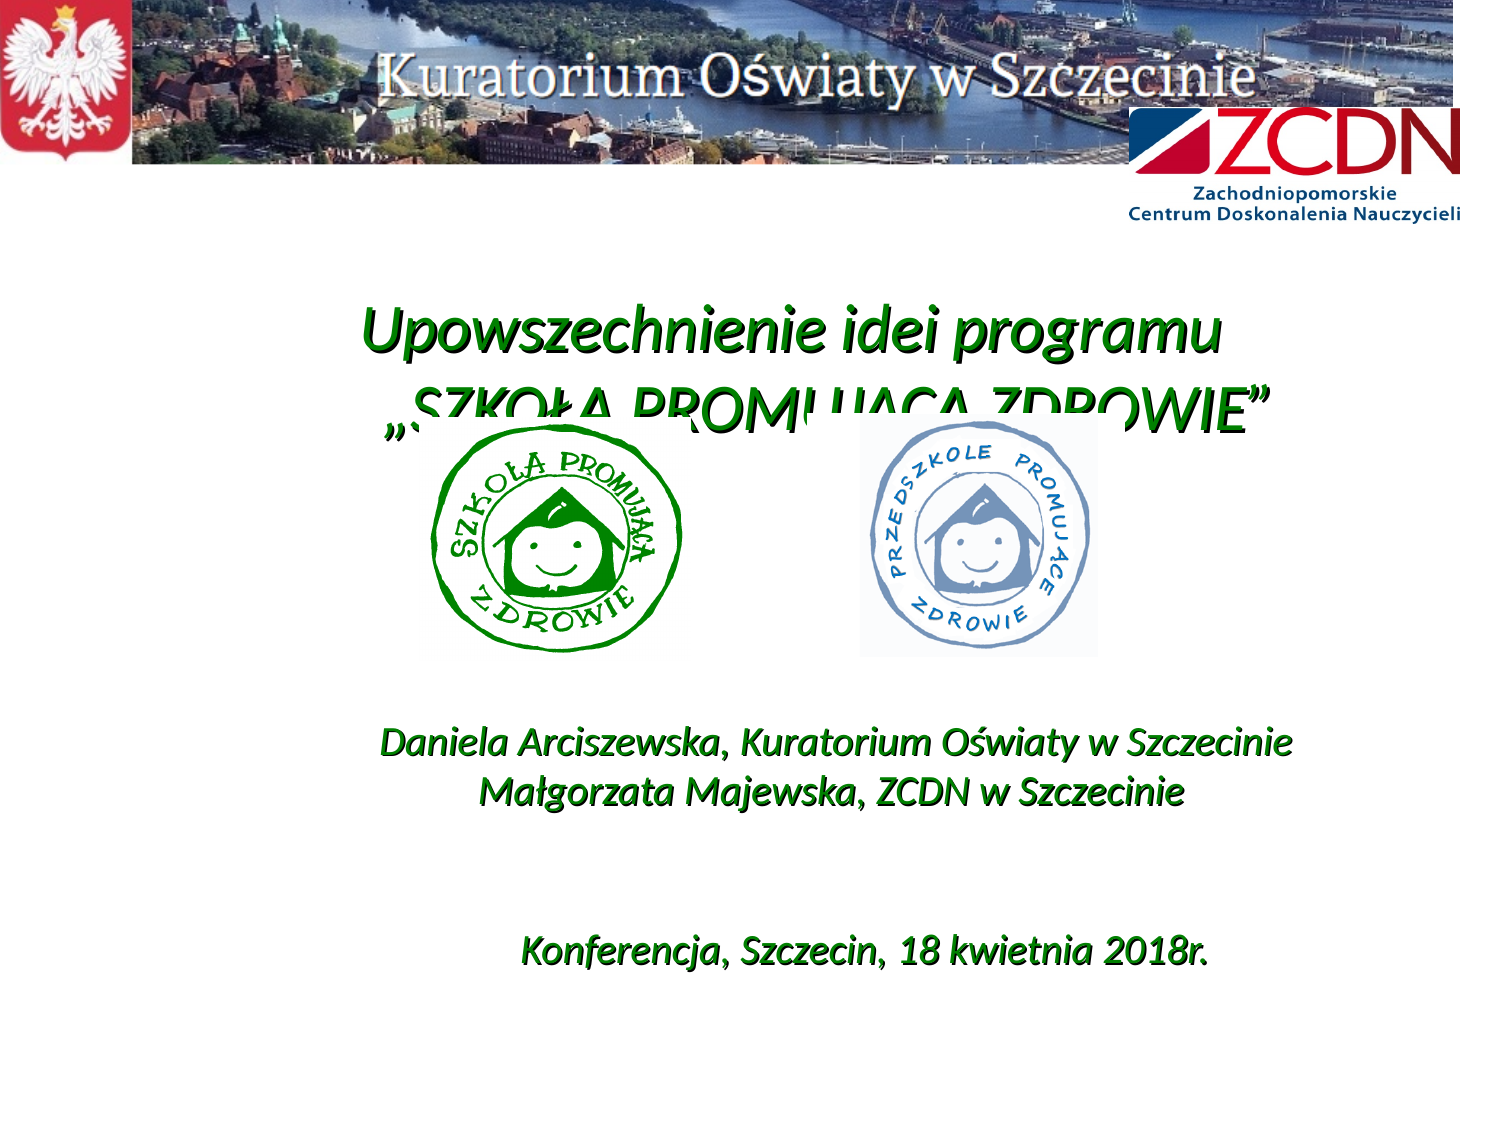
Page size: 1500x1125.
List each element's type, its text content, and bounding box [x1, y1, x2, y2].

picture [807, 413, 1125, 660]
title Upowszechnienie idei programu „SZKOŁA PROMUJĄCA ZDROWIE” [123, 196, 1474, 386]
picture [419, 417, 691, 661]
picture [0, 0, 1460, 224]
list Daniela Arciszewska, Kuratorium Oświaty w Szczecinie Małgorzata Majewska, ZCDN w Szczecinie Konferencja, Szczecin, 18 kwietnia 2018r. [147, 397, 1441, 1024]
